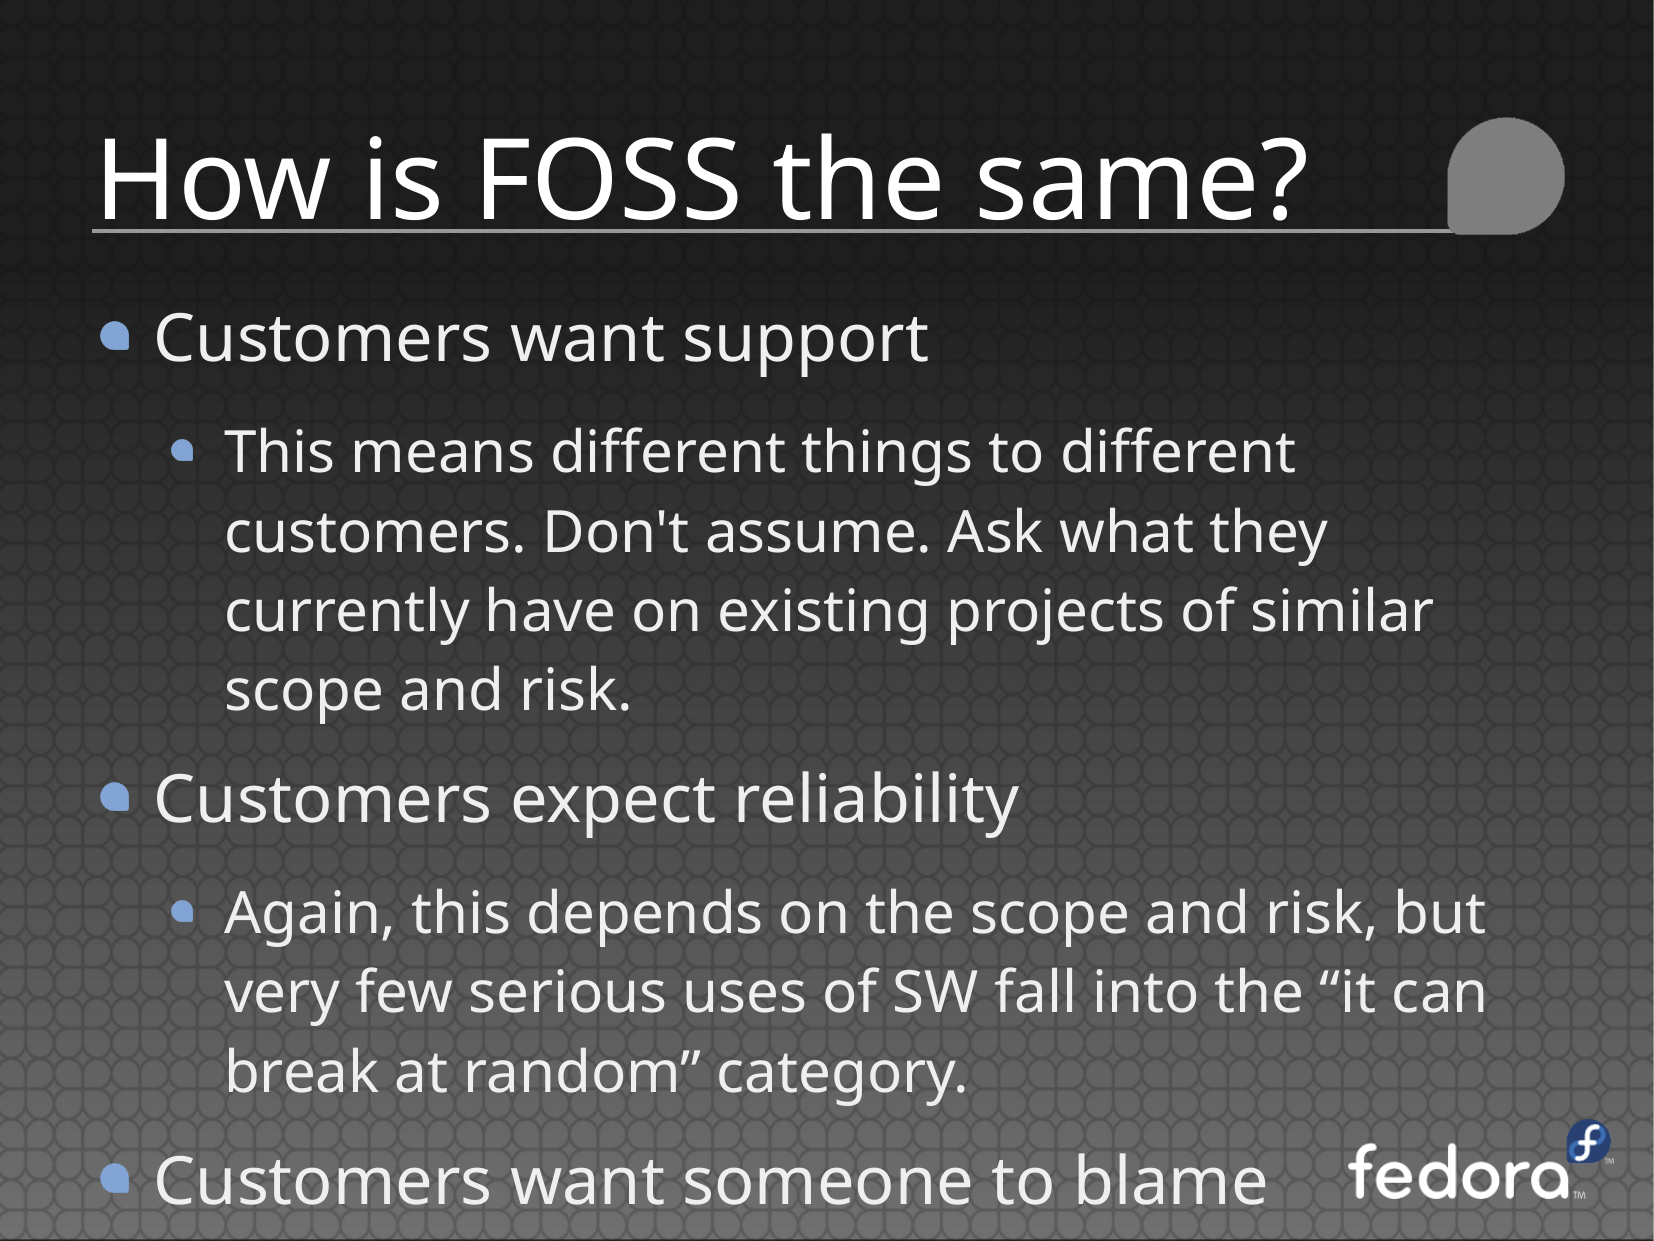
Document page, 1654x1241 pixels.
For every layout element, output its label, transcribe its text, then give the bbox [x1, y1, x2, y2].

picture [0, 0, 1654, 1241]
list Customers want support This means different things to different customers. Don't assume. Ask what they currently have on existing projects of similar scope and risk. Customers expect reliability Again, this depends on the scope and risk, but very few serious uses of SW fall into the “it can break at random” category. Customers want someone to blame [82, 290, 1571, 1094]
title How is FOSS the same? [94, 100, 1426, 251]
